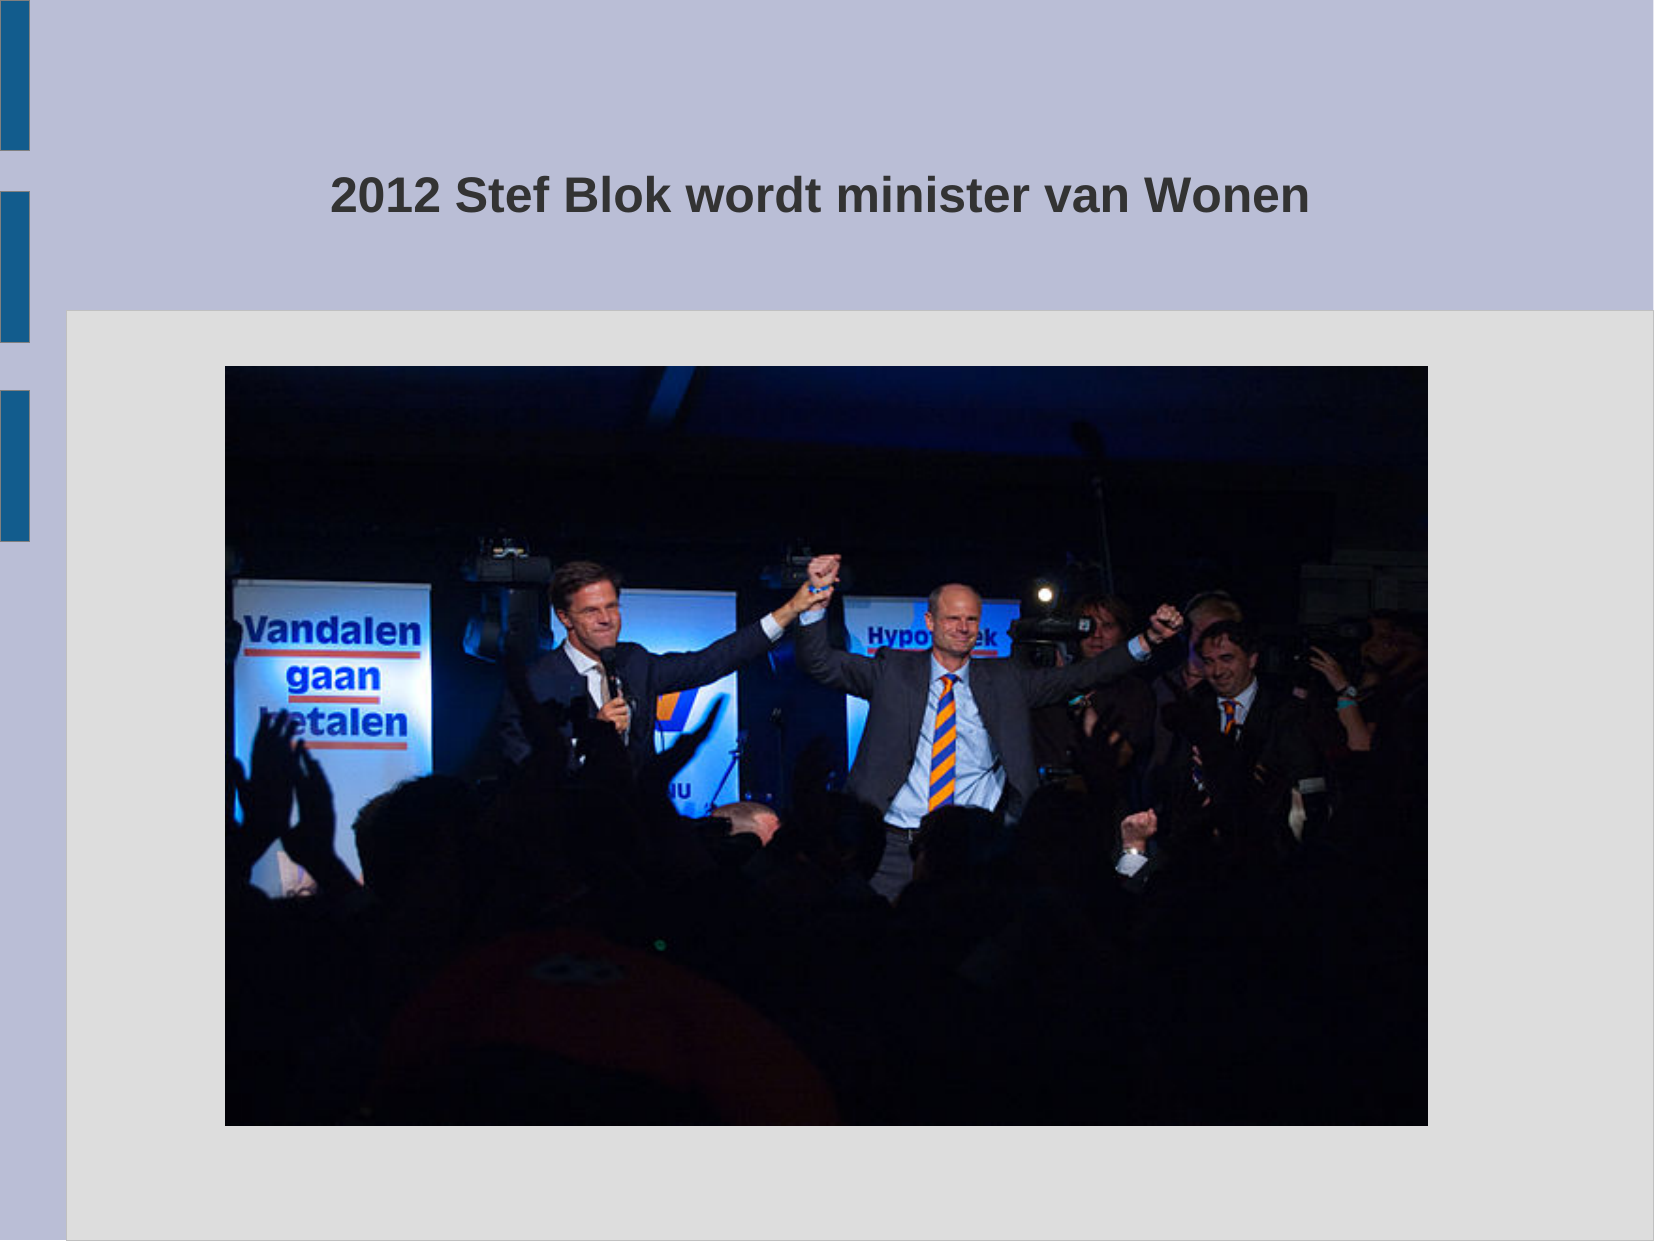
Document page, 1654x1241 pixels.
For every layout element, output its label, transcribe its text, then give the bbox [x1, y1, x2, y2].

picture [225, 366, 1428, 1126]
title 2012 Stef Blok wordt minister van Wonen [121, 91, 1534, 299]
